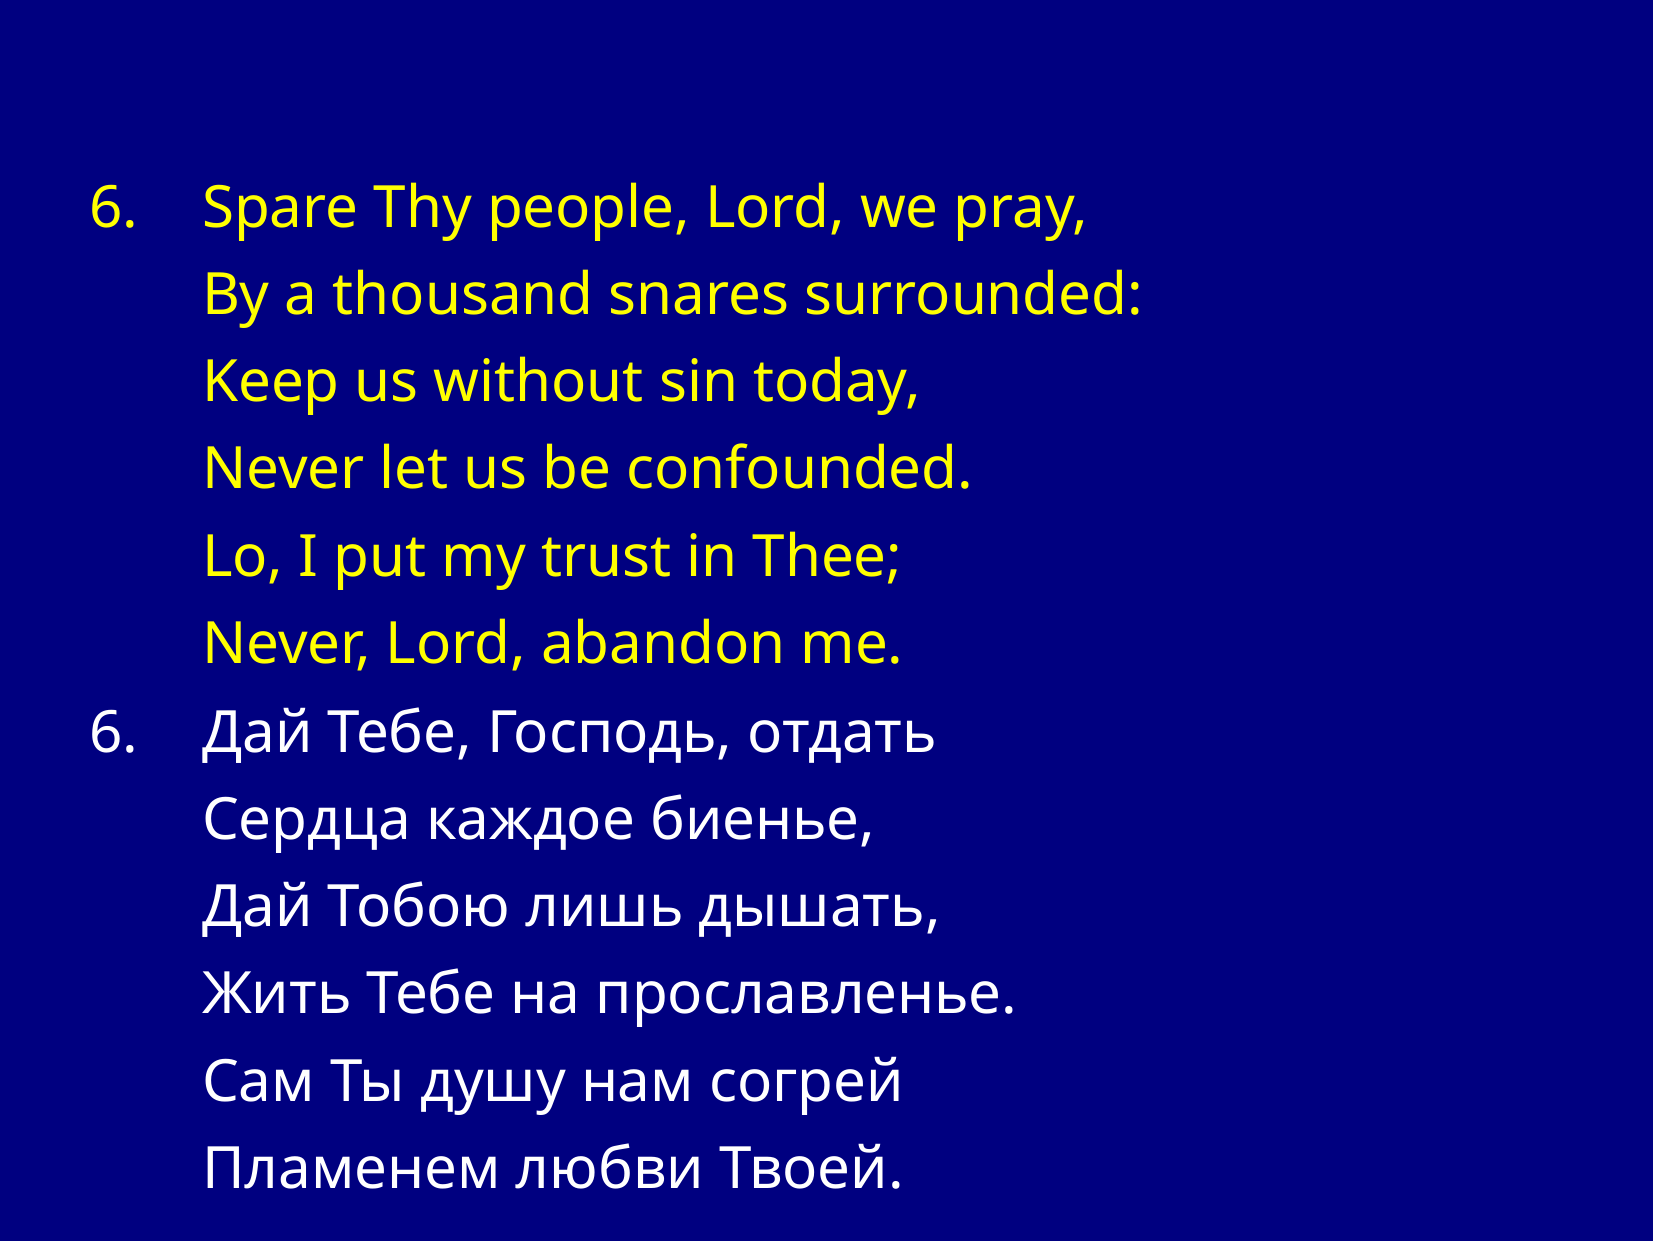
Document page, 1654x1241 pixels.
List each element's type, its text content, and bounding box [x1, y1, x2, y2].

text_box 6. Spare Thy people, Lord, we pray, By a thousand snares surrounded: Keep us without sin today, Never let us be confounded. Lo, I put my trust in Thee; Never, Lord, abandon me. [75, 150, 1576, 638]
text_box 6. Дай Тебе, Господь, отдать Сердца каждое биенье, Дай Тобою лишь дышать, Жить Тебе на прославленье. Сам Ты душу нам согрей Пламенем любви Твоей. [75, 675, 1576, 1163]
